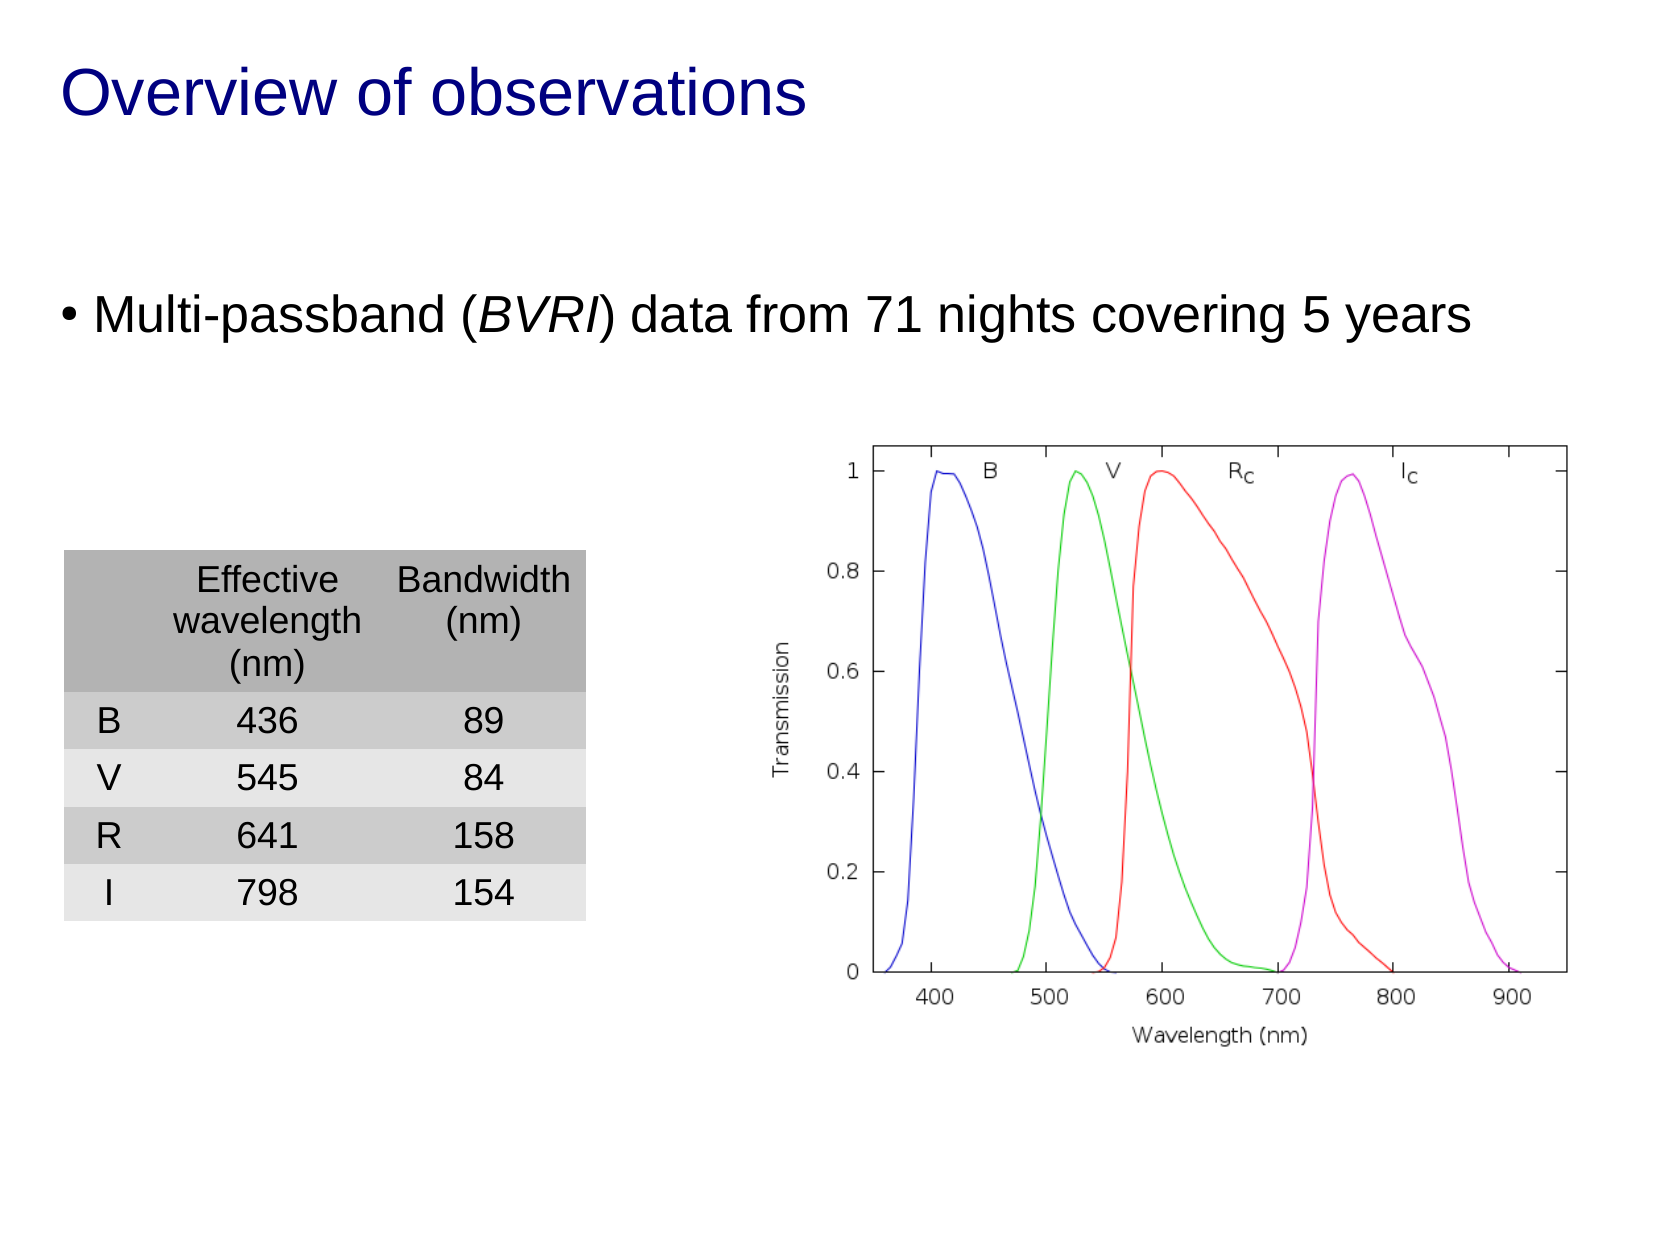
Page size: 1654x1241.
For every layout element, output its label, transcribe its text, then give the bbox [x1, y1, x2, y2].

text_box Multi-passband (BVRI) data from 71 nights covering 5 years [60, 256, 1516, 489]
table_header [64, 550, 154, 692]
table_cell 84 [381, 749, 586, 807]
table_header Bandwidth (nm) [381, 550, 586, 692]
table_cell 798 [154, 864, 381, 921]
table_cell 89 [381, 692, 586, 749]
table_cell V [64, 749, 154, 807]
table_cell 545 [154, 749, 381, 807]
table_cell I [64, 864, 154, 921]
table_cell B [64, 692, 154, 749]
table_cell 436 [154, 692, 381, 749]
table_cell 158 [381, 807, 586, 864]
table_cell 154 [381, 864, 586, 921]
picture [762, 419, 1606, 1052]
table_header Effective wavelength (nm) [154, 550, 381, 692]
table_cell 641 [154, 807, 381, 864]
table_cell R [64, 807, 154, 864]
text_box Overview of observations [60, 34, 1516, 150]
